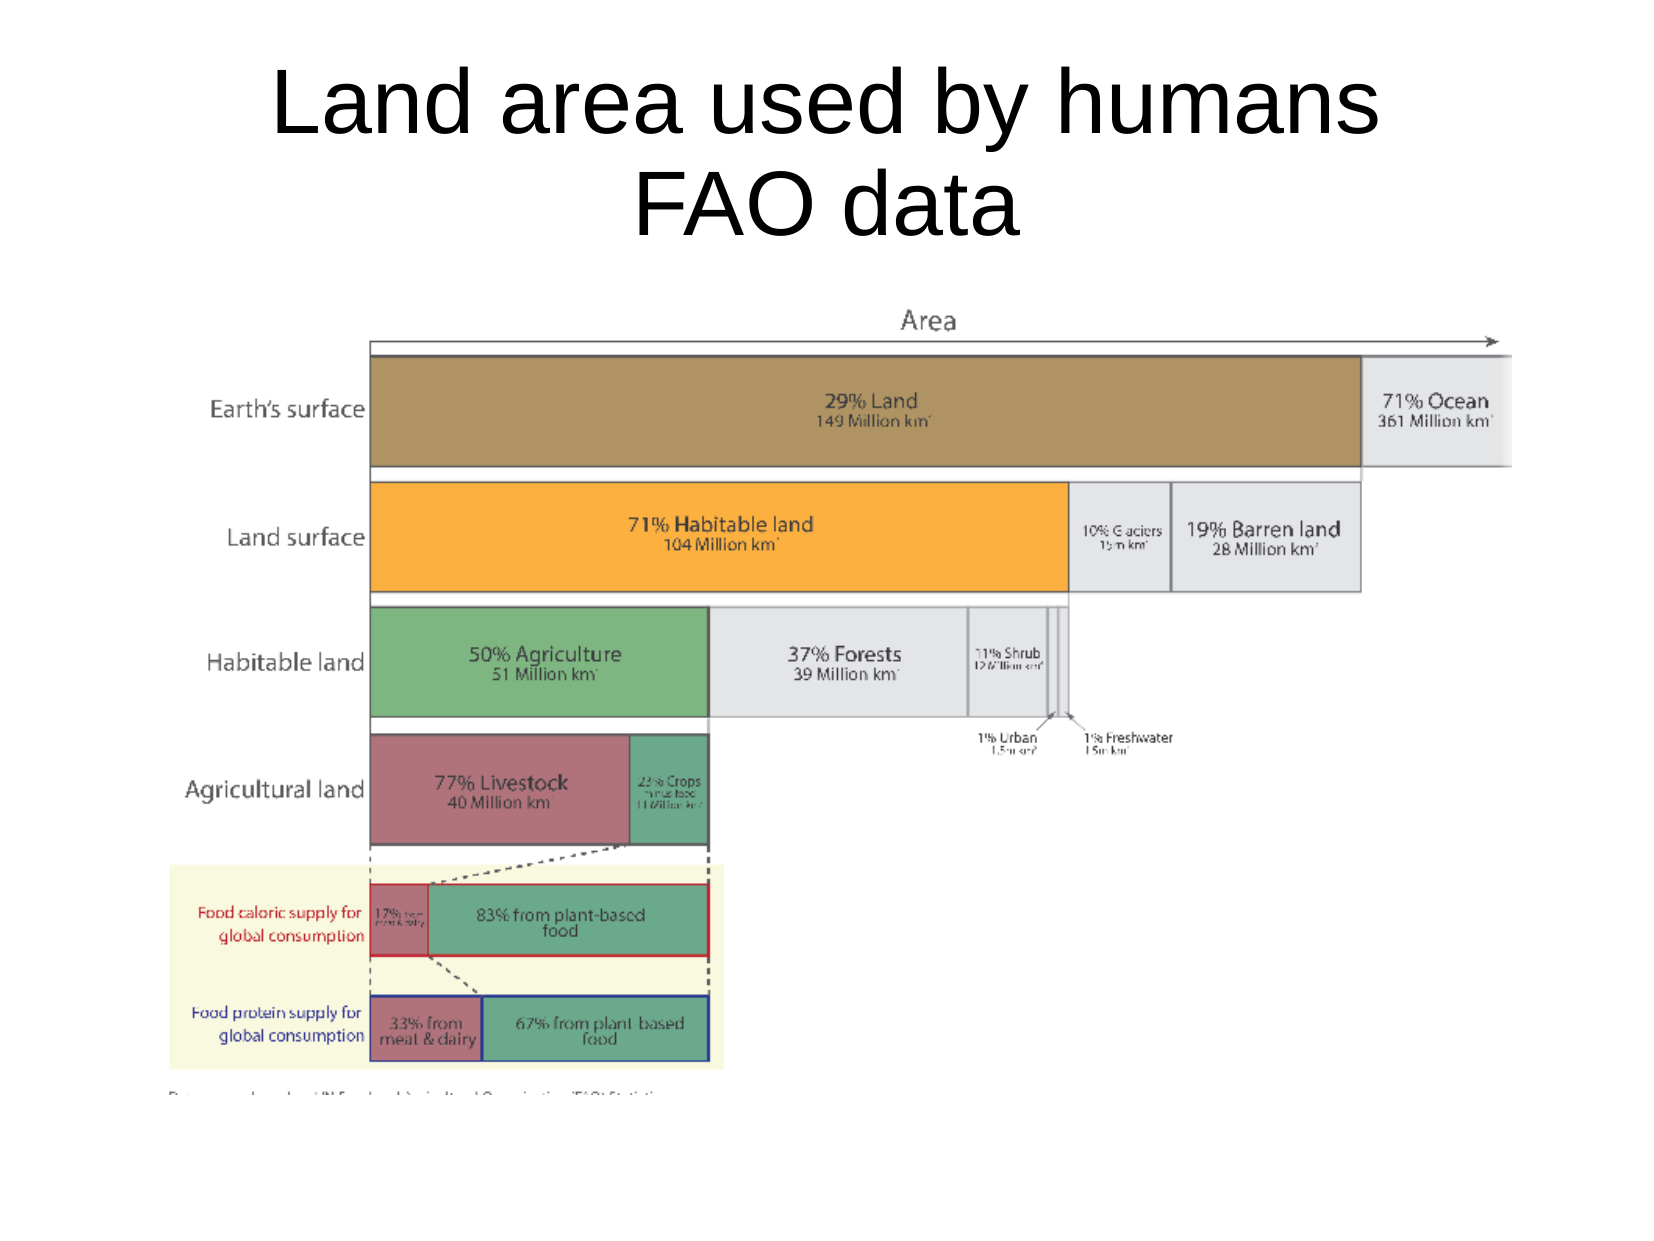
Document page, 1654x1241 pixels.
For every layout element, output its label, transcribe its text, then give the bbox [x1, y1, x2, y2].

title Land area used by humans FAO data [82, 49, 1571, 257]
picture [165, 305, 1512, 1096]
